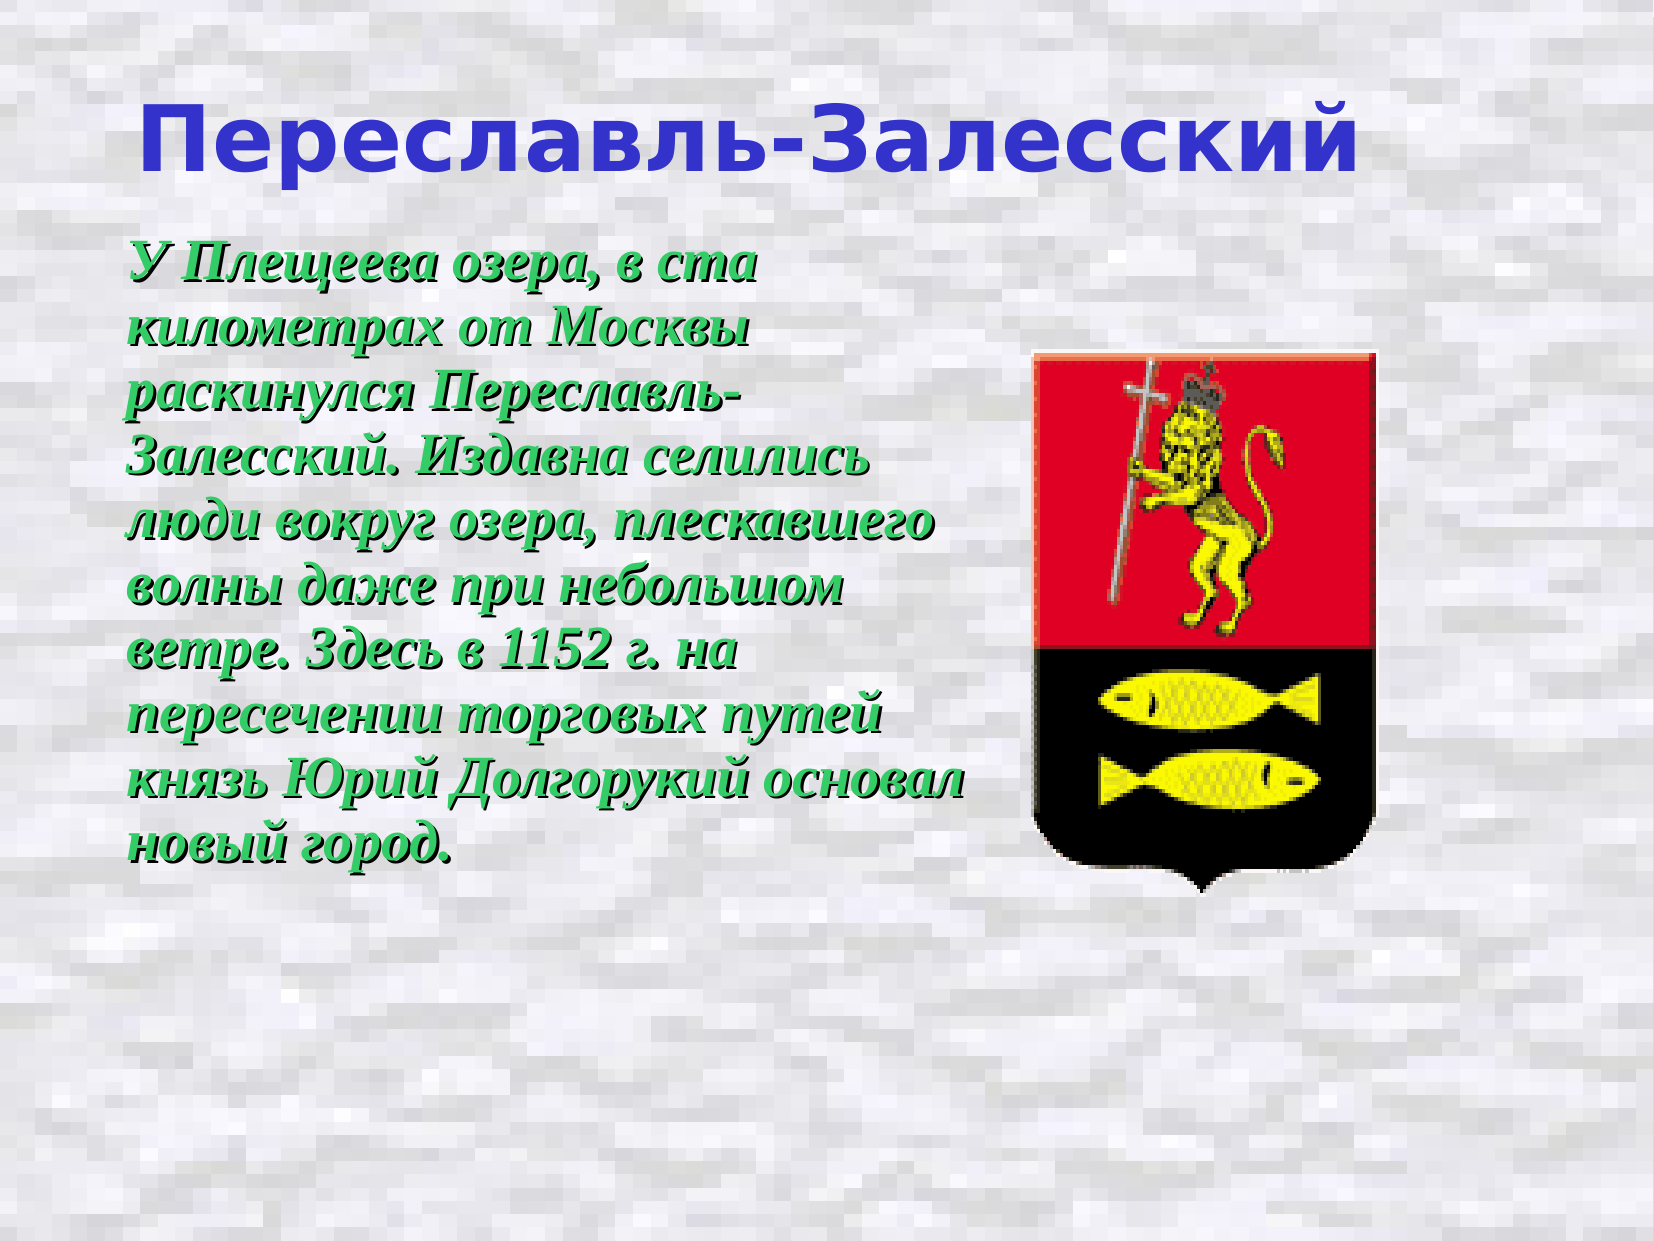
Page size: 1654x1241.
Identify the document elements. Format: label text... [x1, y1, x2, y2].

picture [0, 0, 1654, 1241]
title Переславль-Залесский [112, 79, 1388, 309]
text_box У Плещеева озера, в ста километрах от Москвы раскинулся Переславль-Залесский. Издавна селились люди вокруг озера, плескавшего волны даже при небольшом ветре. Здесь в 1152 г. на пересечении торговых путей князь Юрий Долгорукий основал новый город. [112, 219, 987, 881]
